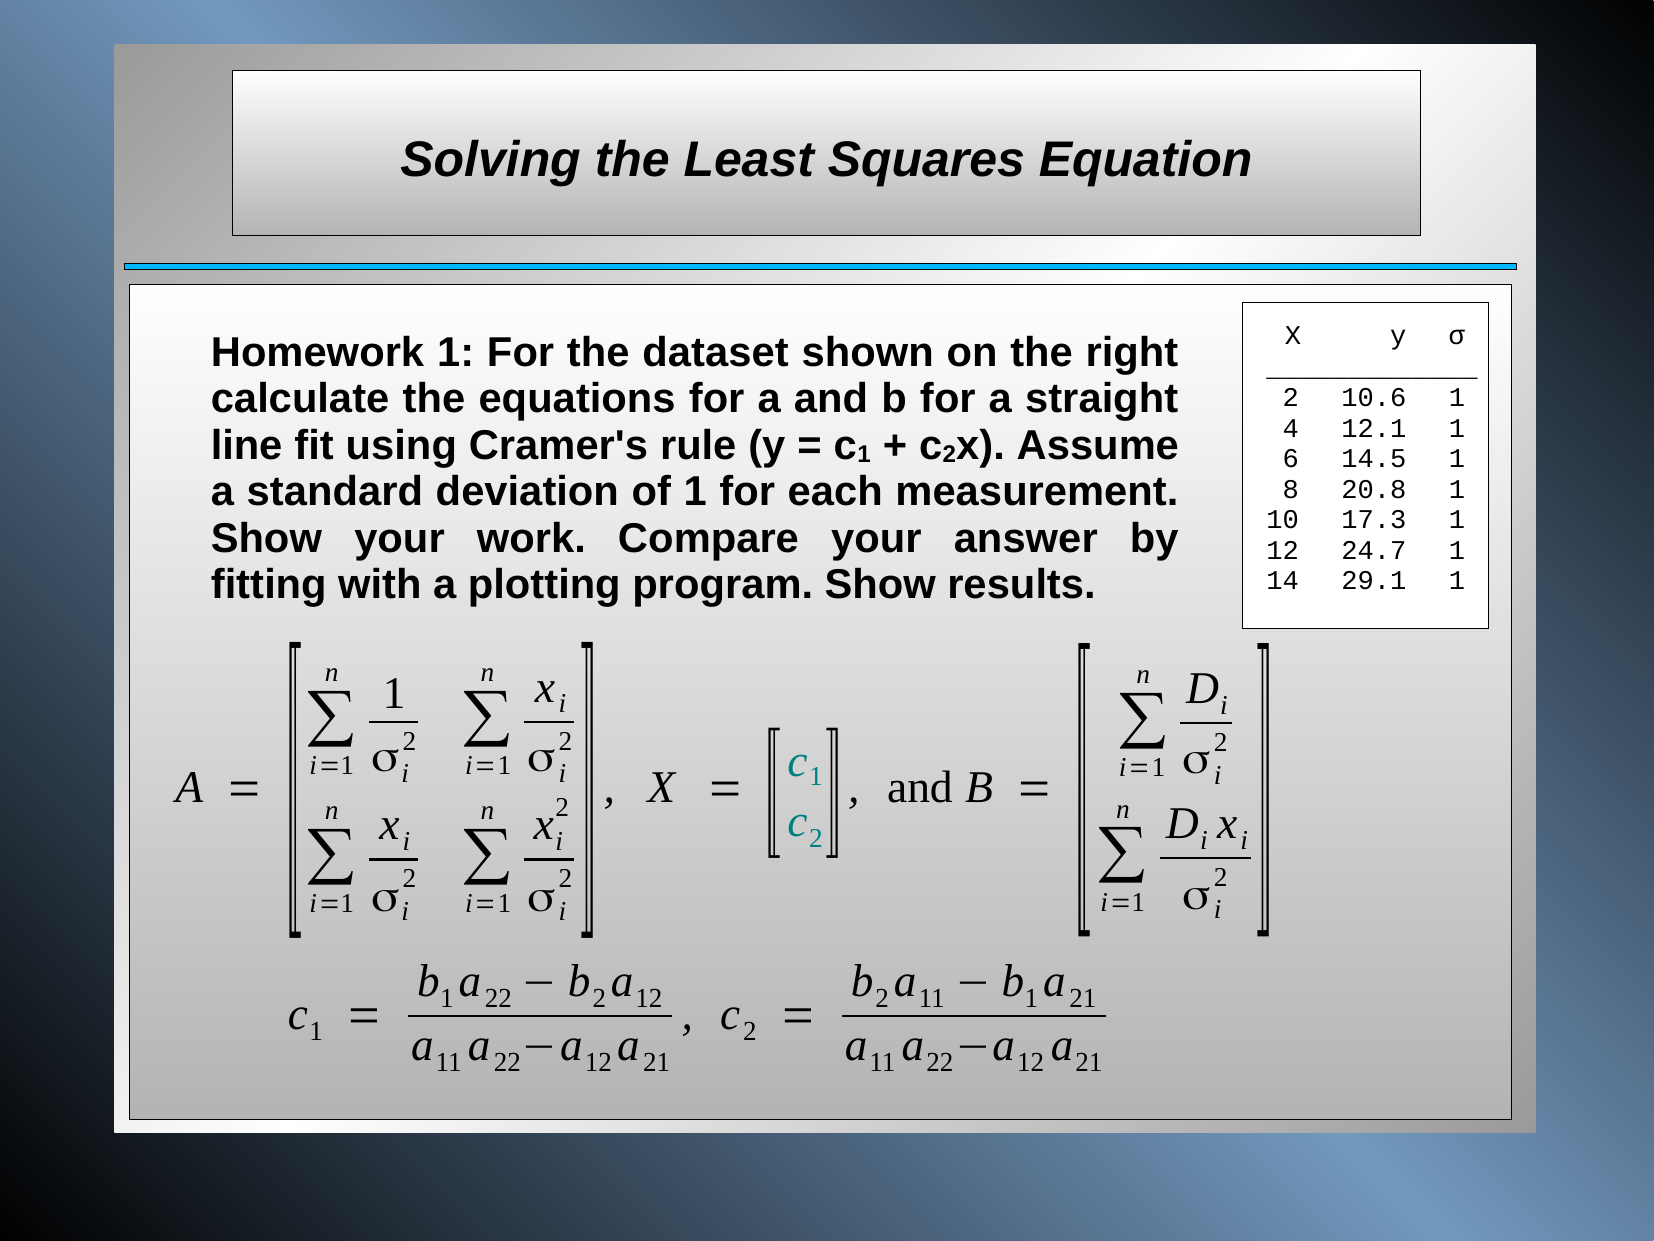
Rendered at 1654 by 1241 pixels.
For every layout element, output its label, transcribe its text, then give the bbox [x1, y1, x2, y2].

text_box Solving the Least Squares Equation [397, 131, 1256, 194]
text_box [129, 284, 1512, 1120]
text_box [232, 70, 1421, 236]
chart [164, 640, 1280, 941]
text_box Homework 1: For the dataset shown on the right calculate the equations for a and b for a straight line fit using Cramer's rule (y = c1 + c2x). Assume a standard deviation of 1 for each measurement. Show your work. Compare your answer by fitting with a plotting program. Show results. [210, 328, 1180, 622]
chart [281, 955, 1114, 1078]
text_box X y σ _____________ 2 10.6 1 4 12.1 1 6 14.5 1 8 20.8 1 10 17.3 1 12 24.7 1 14 29.1 1 [1266, 311, 1487, 649]
text_box [124, 263, 1517, 270]
